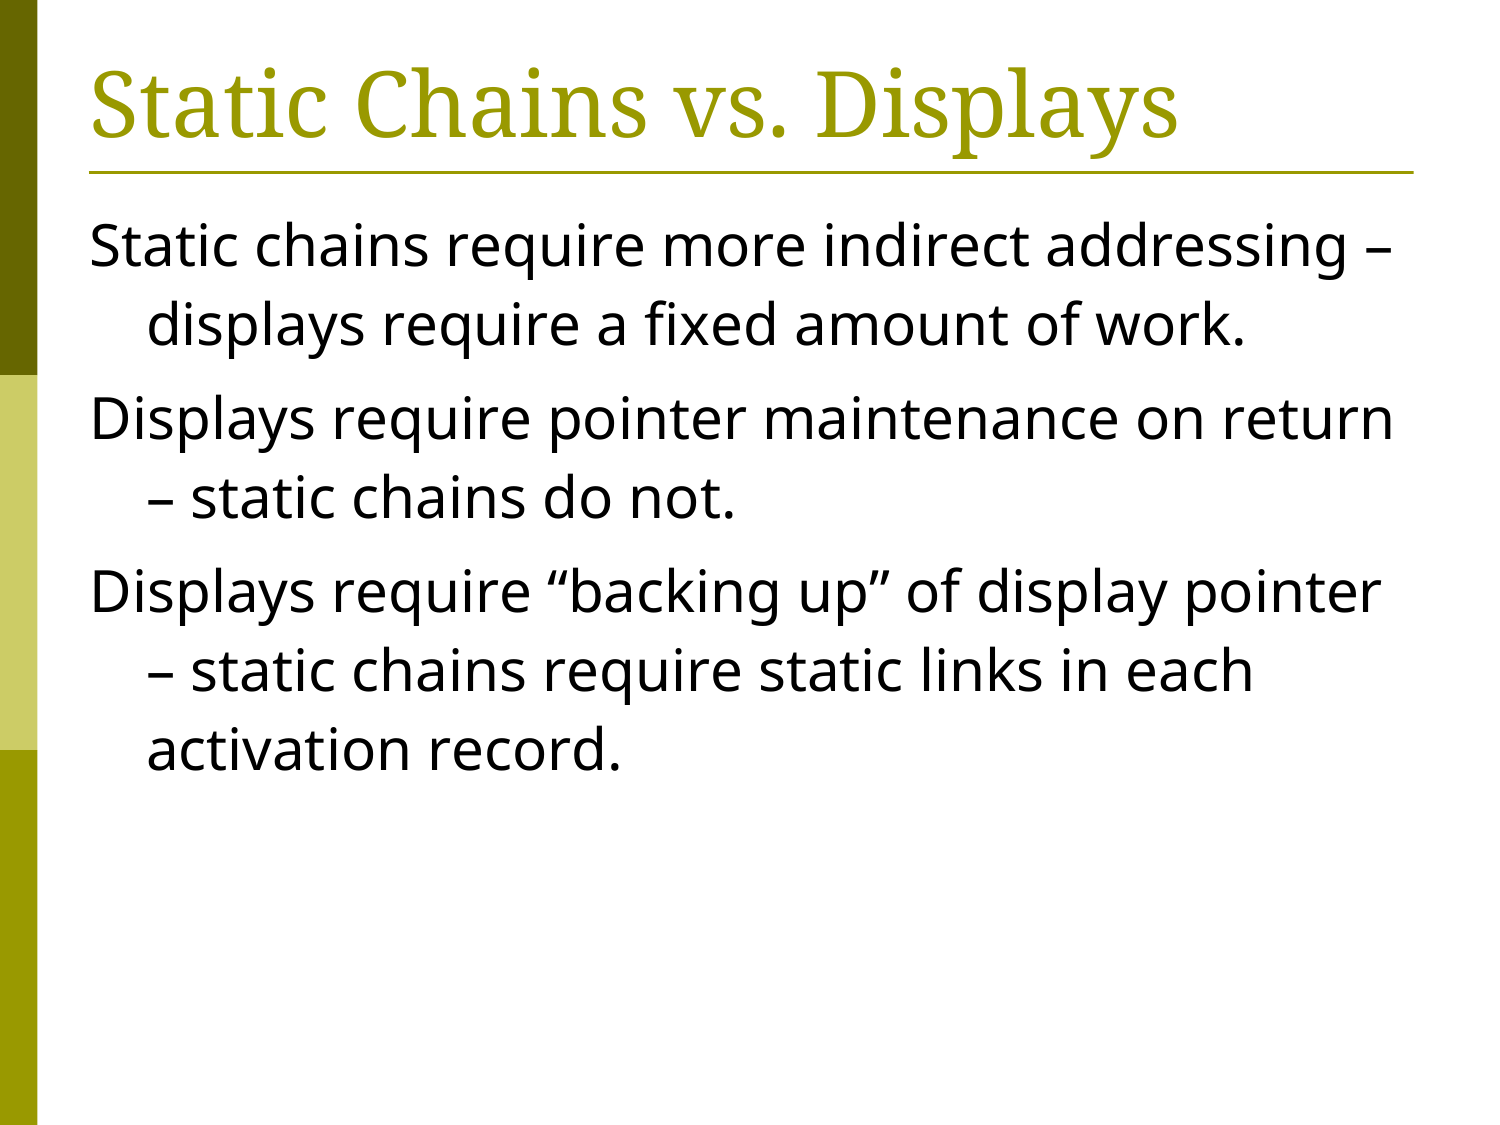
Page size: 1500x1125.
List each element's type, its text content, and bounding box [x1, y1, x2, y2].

title Static Chains vs. Displays [75, 45, 1426, 173]
list Static chains require more indirect addressing – displays require a fixed amount of work. Displays require pointer maintenance on return – static chains do not. Displays require “backing up” of display pointer – static chains require static links in each activation record. [75, 196, 1426, 1006]
